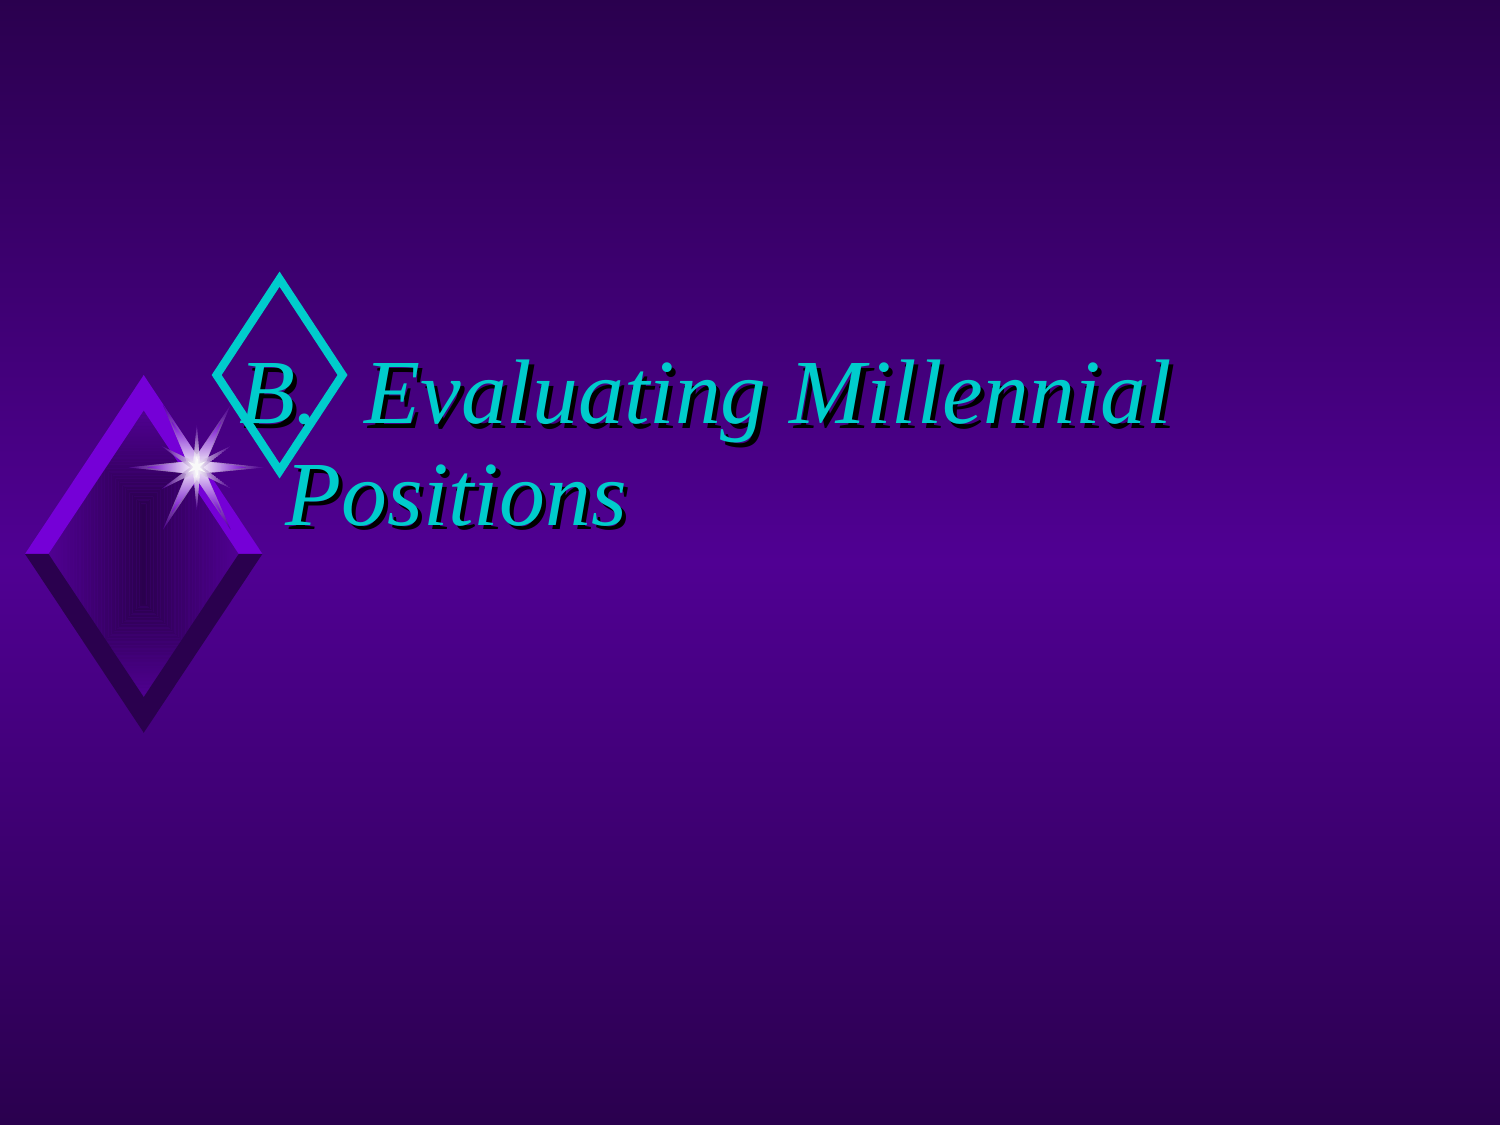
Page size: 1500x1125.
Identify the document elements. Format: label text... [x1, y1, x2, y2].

title B. Evaluating Millennial Positions [224, 334, 336, 462]
title B. Evaluating Millennial Positions [224, 334, 1500, 553]
